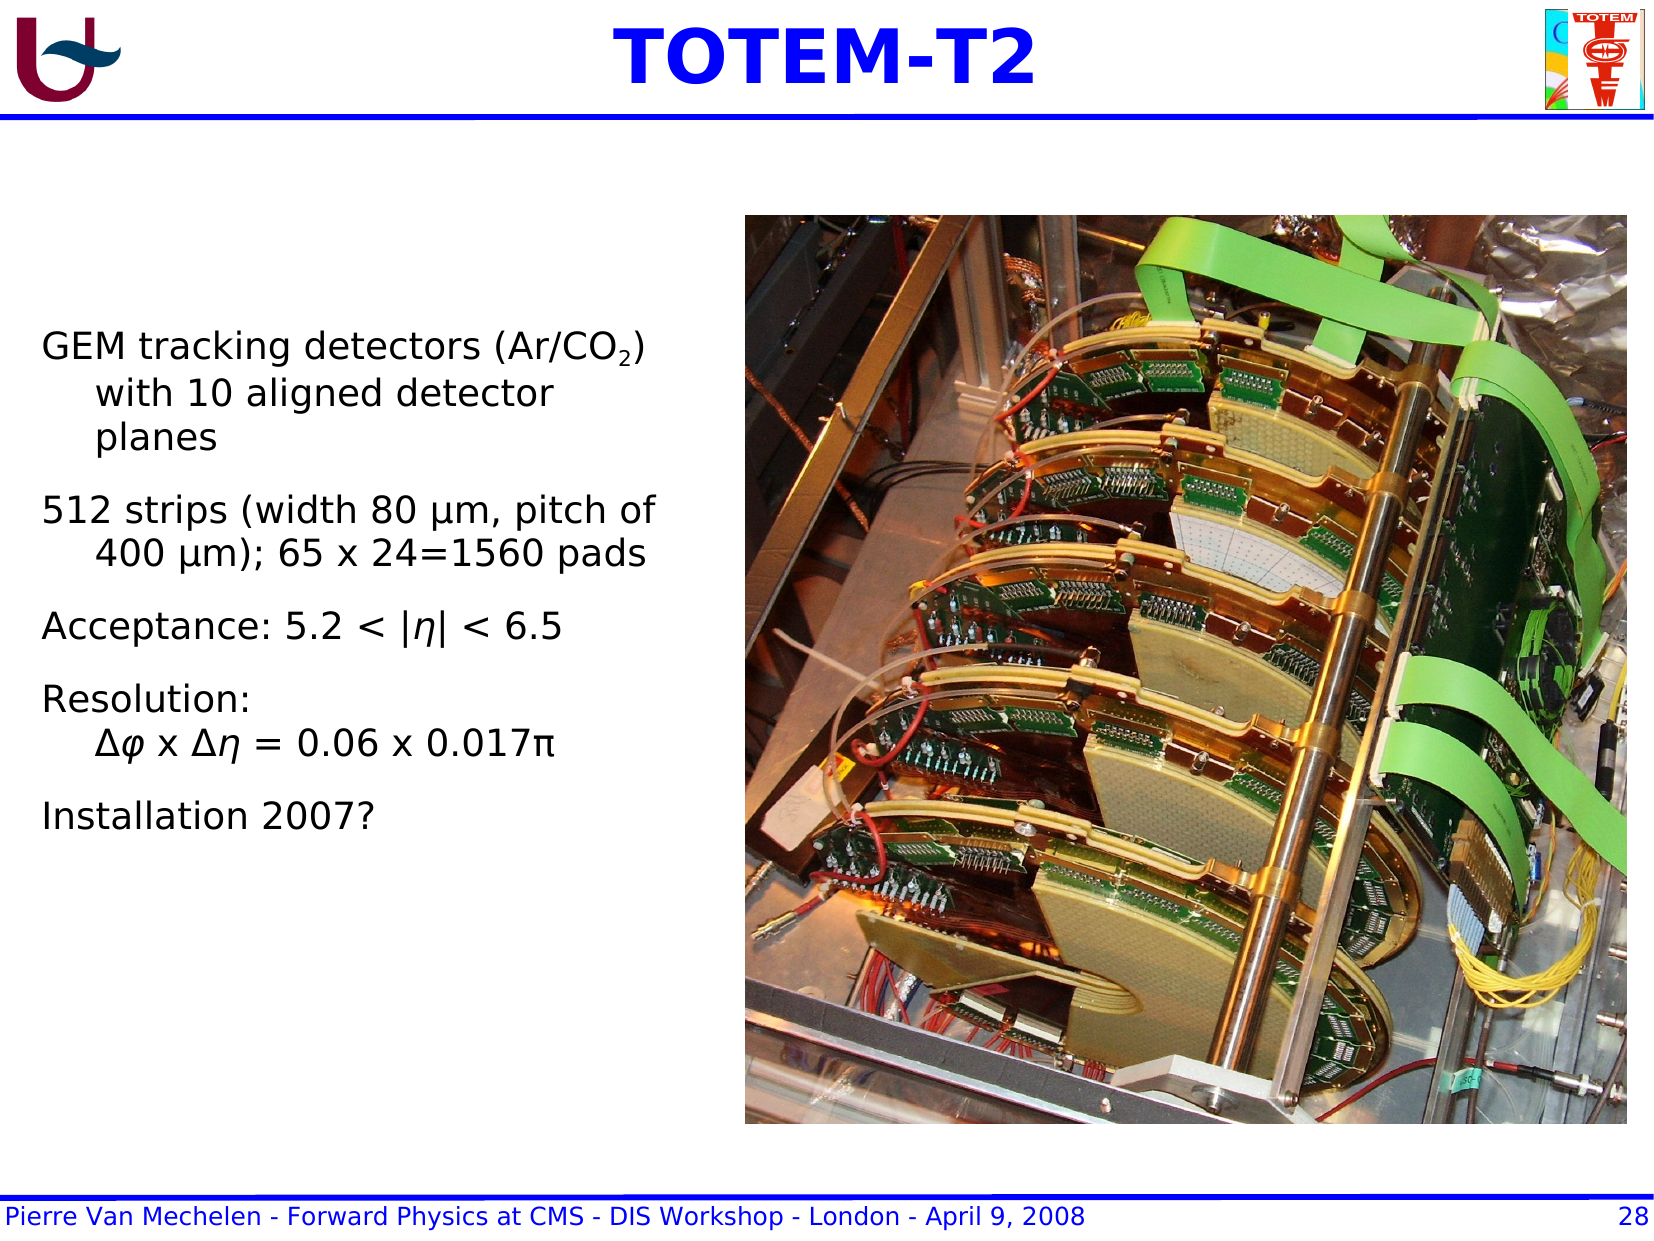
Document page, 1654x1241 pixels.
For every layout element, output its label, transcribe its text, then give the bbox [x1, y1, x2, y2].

picture [745, 215, 1627, 1124]
picture [1545, 9, 1645, 110]
picture [9, 10, 128, 109]
title TOTEM-T2 [147, 8, 1506, 107]
list GEM tracking detectors (Ar/CO2) with 10 aligned detector planes 512 strips (width 80 μm, pitch of 400 μm); 65 x 24=1560 pads Acceptance: 5.2 < |η| < 6.5 Resolution: Δφ x Δη = 0.06 x 0.017π Installation 2007? [23, 324, 686, 916]
